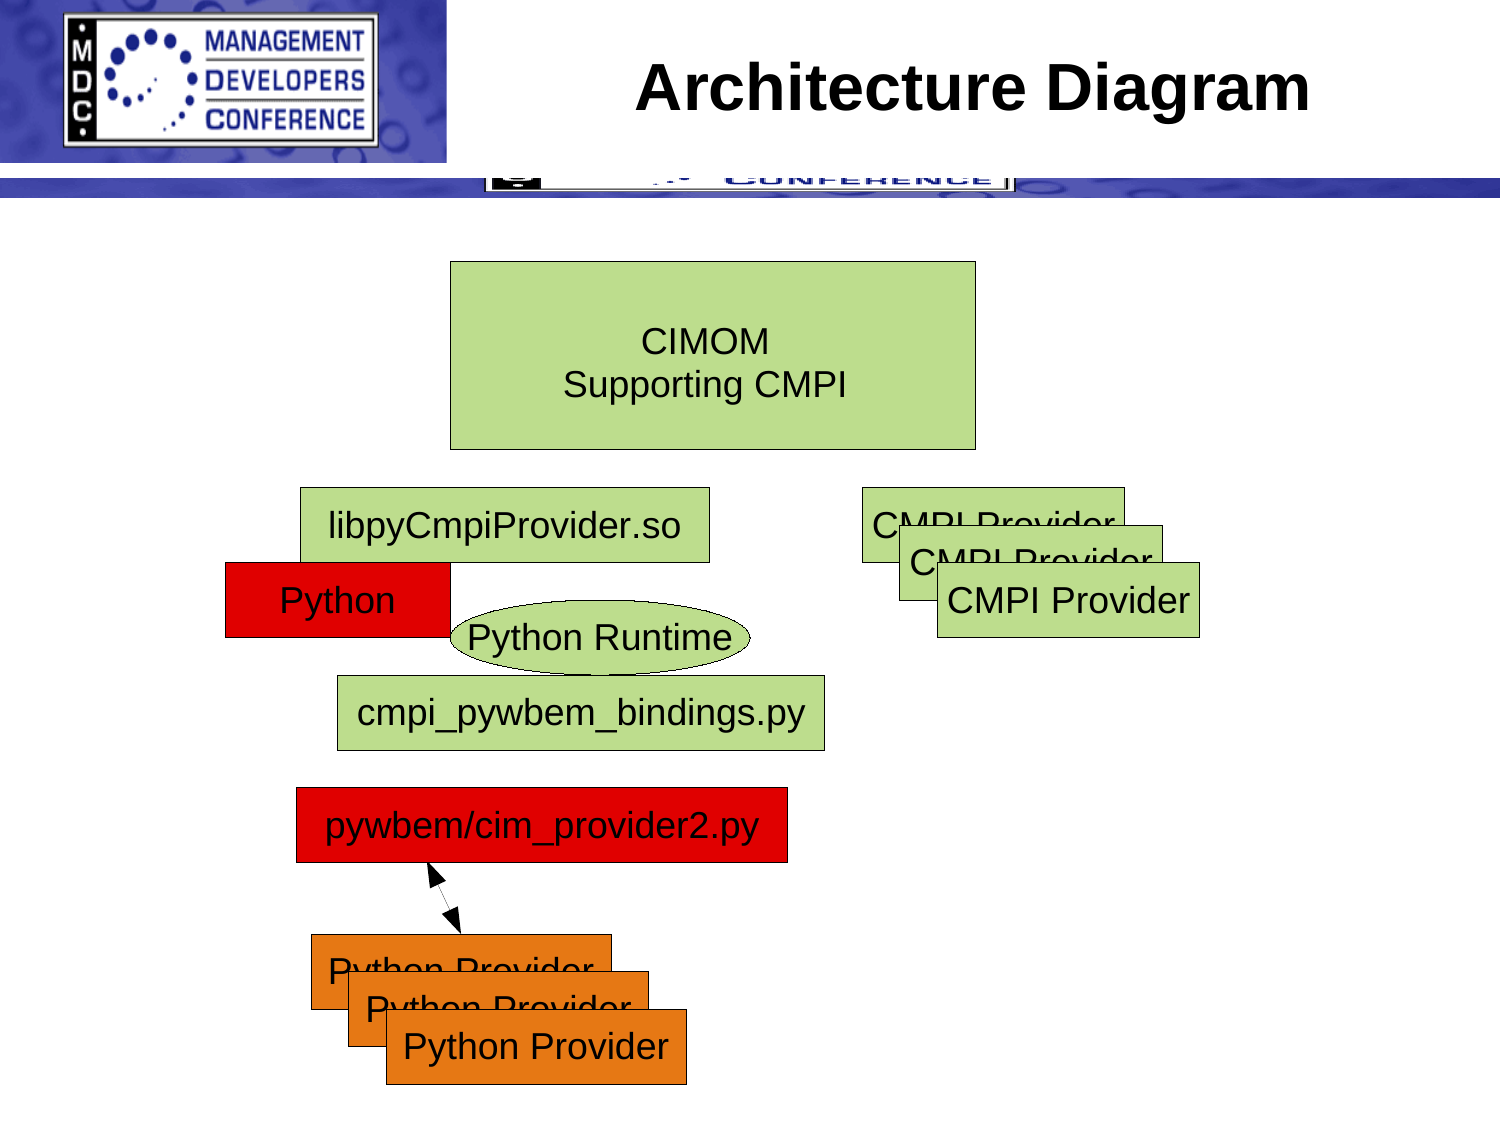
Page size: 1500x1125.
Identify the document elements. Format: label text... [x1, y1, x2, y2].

text_box libpyCmpiProvider.so [300, 487, 710, 563]
text_box CIMOM Supporting CMPI [548, 313, 864, 413]
picture [0, 178, 1500, 198]
text_box Python Runtime [450, 600, 751, 675]
text_box Python Provider [311, 934, 612, 1010]
text_box [450, 261, 976, 450]
picture [0, 0, 447, 163]
text_box CMPI Provider [937, 562, 1200, 638]
text_box Python Provider [386, 1009, 687, 1085]
text_box cmpi_pywbem_bindings.py [337, 675, 825, 751]
text_box pywbem/cim_provider2.py [296, 787, 788, 863]
text_box Python [225, 562, 451, 638]
text_box CMPI Provider [899, 525, 1163, 601]
text_box CMPI Provider [862, 487, 1125, 563]
title Architecture Diagram [447, 0, 1500, 176]
text_box Python Provider [348, 971, 649, 1047]
